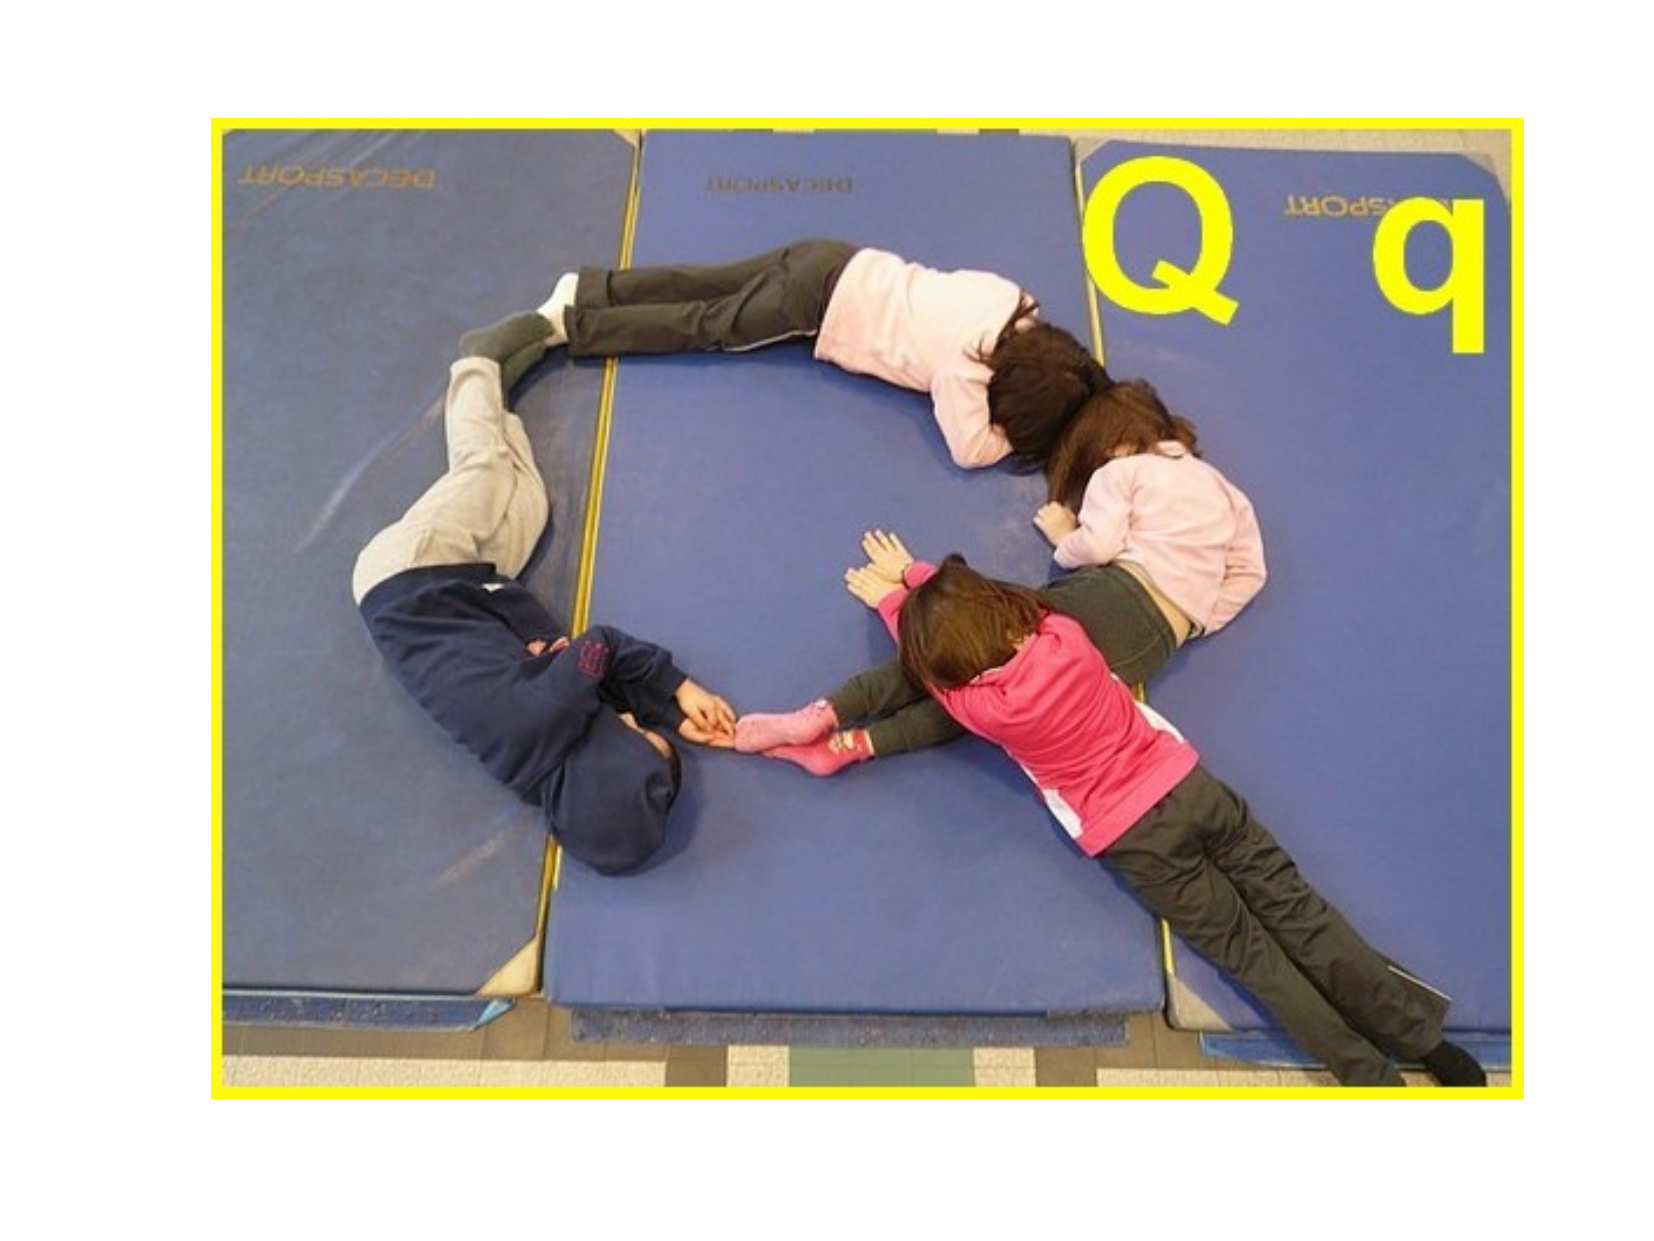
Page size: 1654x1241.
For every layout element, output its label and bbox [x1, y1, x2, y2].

picture [211, 118, 1524, 1099]
